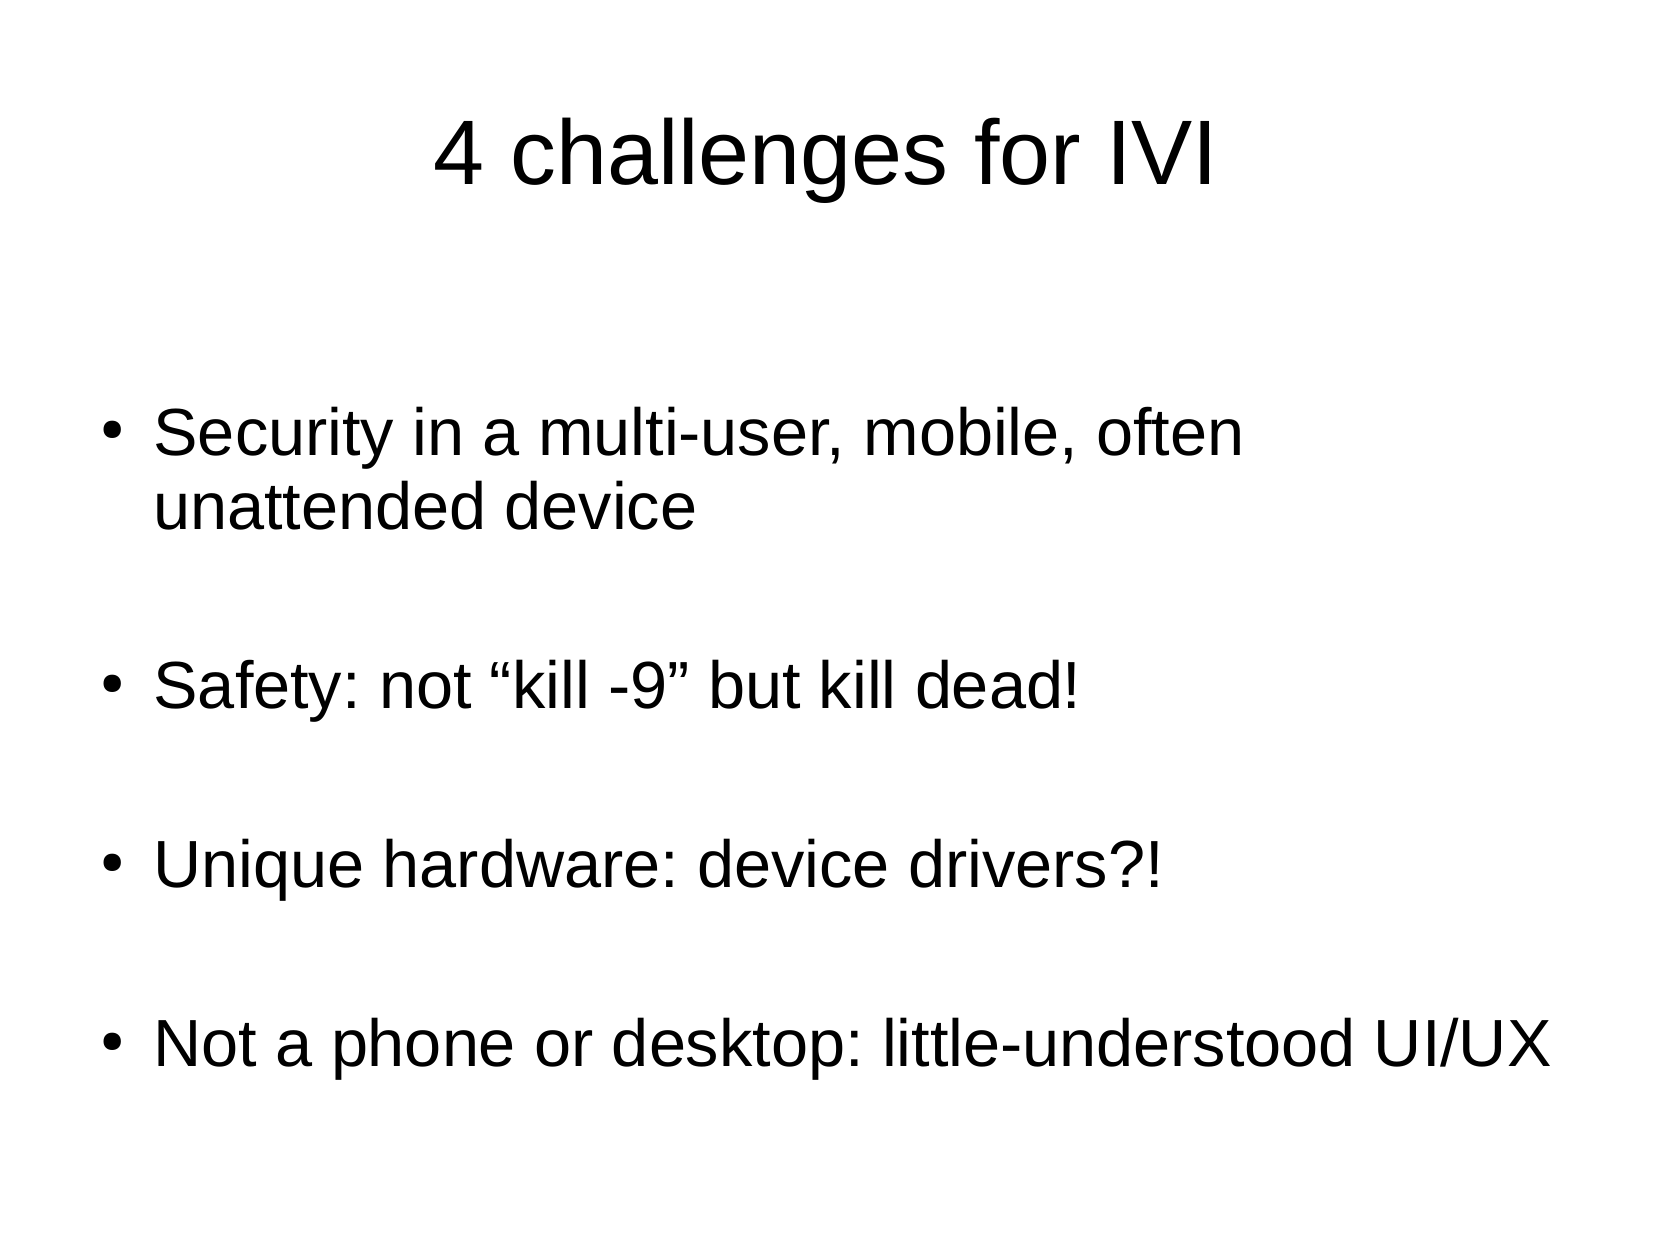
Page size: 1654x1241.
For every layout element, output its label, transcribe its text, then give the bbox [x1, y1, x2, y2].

list Security in a multi-user, mobile, often unattended device Safety: not “kill -9” but kill dead! Unique hardware: device drivers?! Not a phone or desktop: little-understood UI/UX [82, 290, 1571, 1109]
title 4 challenges for IVI [82, 49, 1571, 257]
